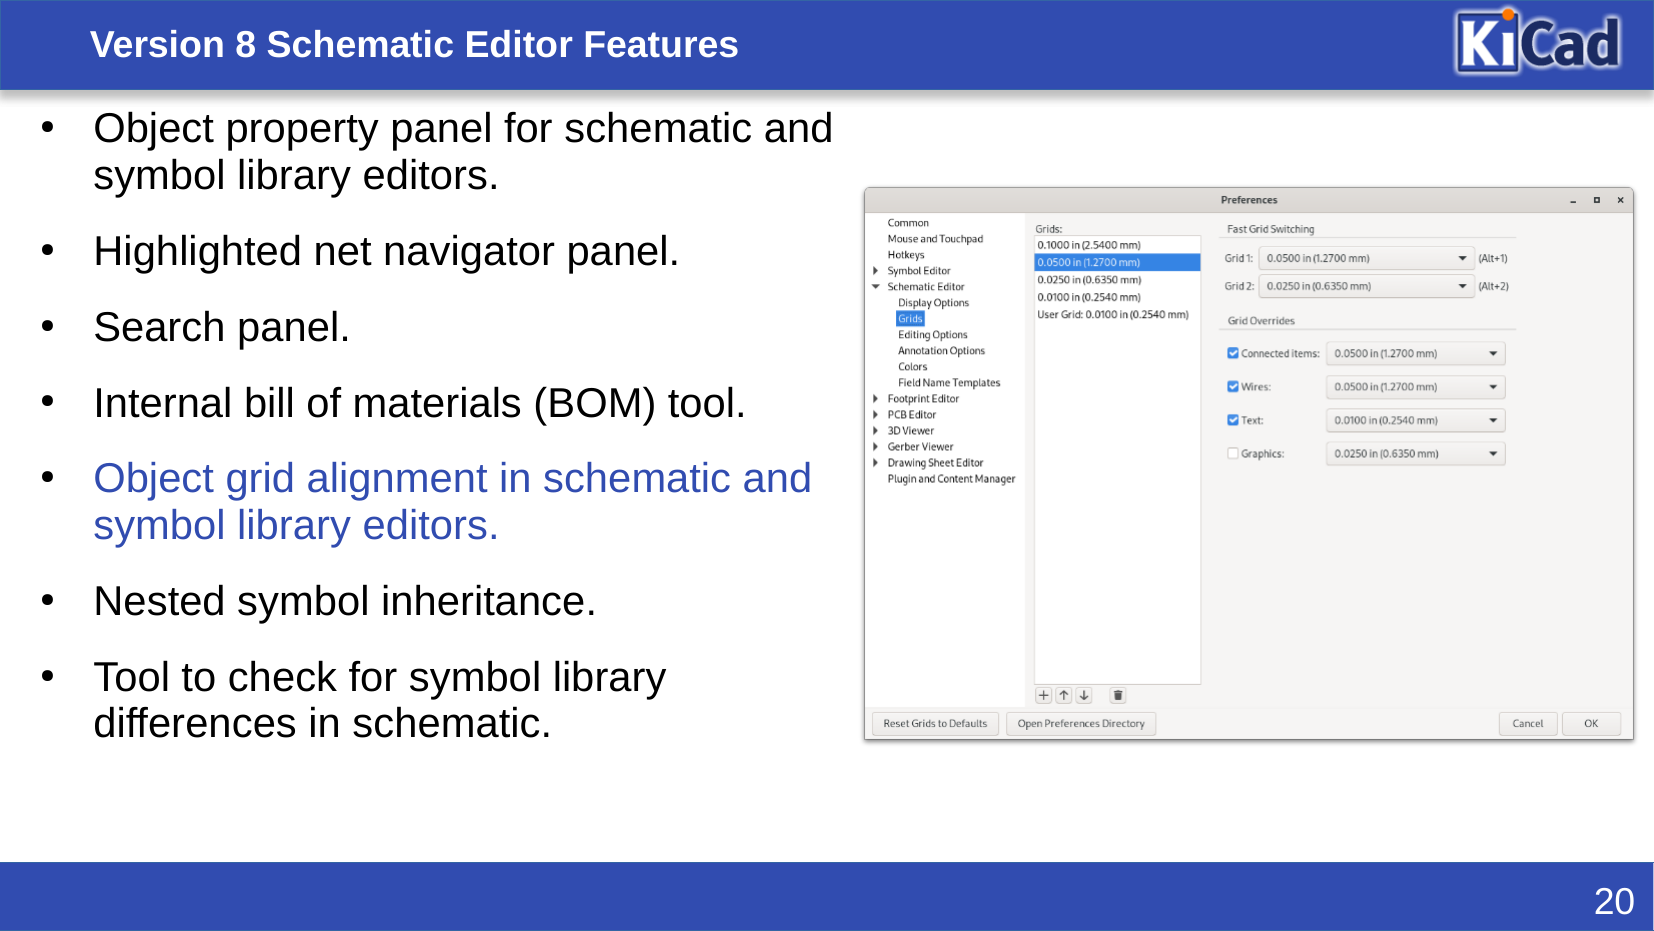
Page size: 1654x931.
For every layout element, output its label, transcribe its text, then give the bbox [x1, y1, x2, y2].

text_box Version 8 Schematic Editor Features [0, 0, 1412, 90]
text_box [0, 862, 1654, 931]
picture [1412, 0, 1654, 92]
list Object property panel for schematic and symbol library editors. Highlighted net navigator panel. Search panel. Internal bill of materials (BOM) tool. Object grid alignment in schematic and symbol library editors. Nested symbol inheritance. Tool to check for symbol library differences in schematic. [22, 105, 848, 856]
text_box <number> [1387, 873, 1651, 931]
picture [855, 179, 1643, 751]
